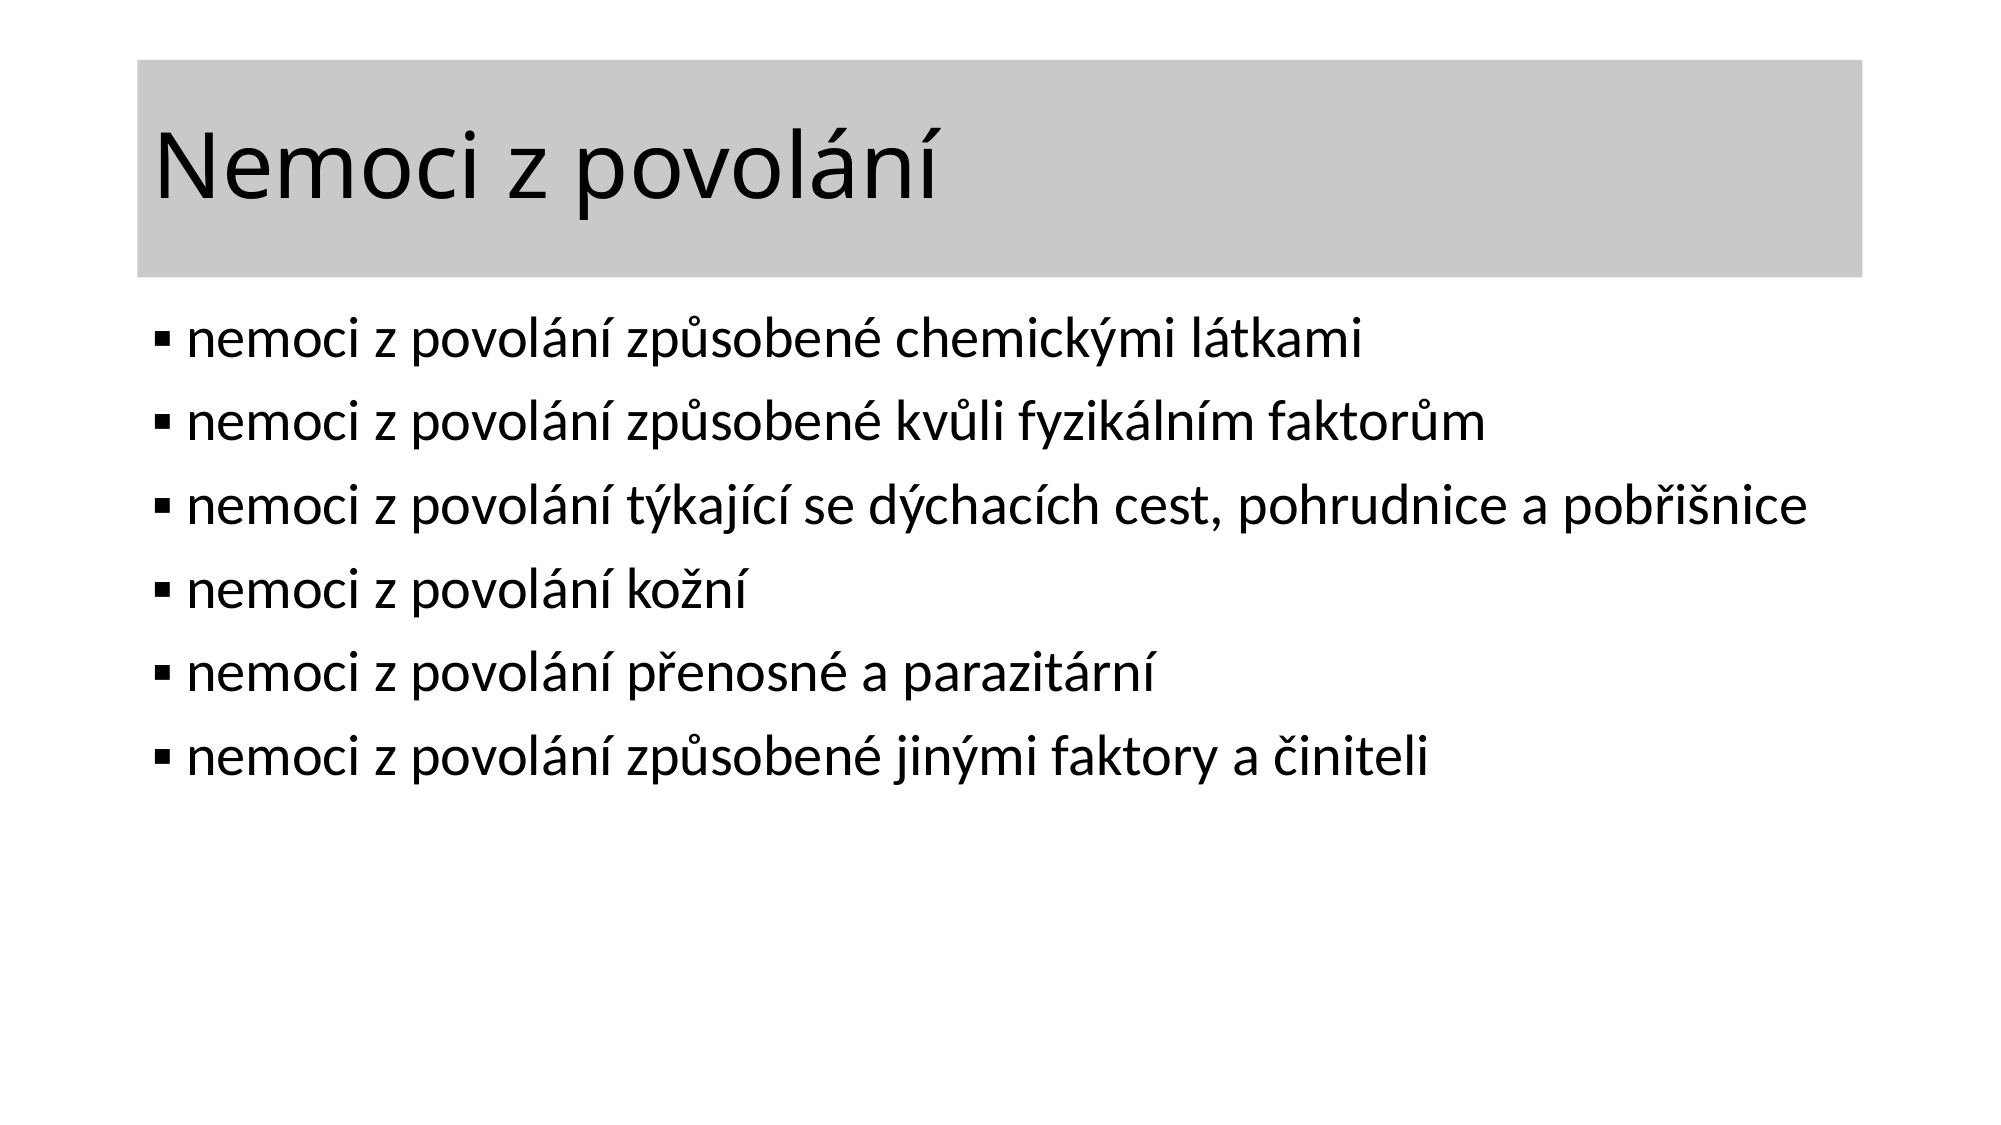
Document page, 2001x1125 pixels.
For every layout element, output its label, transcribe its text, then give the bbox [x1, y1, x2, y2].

title Nemoci z povolání [137, 59, 1863, 278]
list ▪ nemoci z povolání způsobené chemickými látkami ▪ nemoci z povolání způsobené kvůli fyzikálním faktorům ▪ nemoci z povolání týkající se dýchacích cest, pohrudnice a pobřišnice ▪ nemoci z povolání kožní ▪ nemoci z povolání přenosné a parazitární ▪ nemoci z povolání způsobené jinými faktory a činiteli [137, 299, 1863, 1014]
